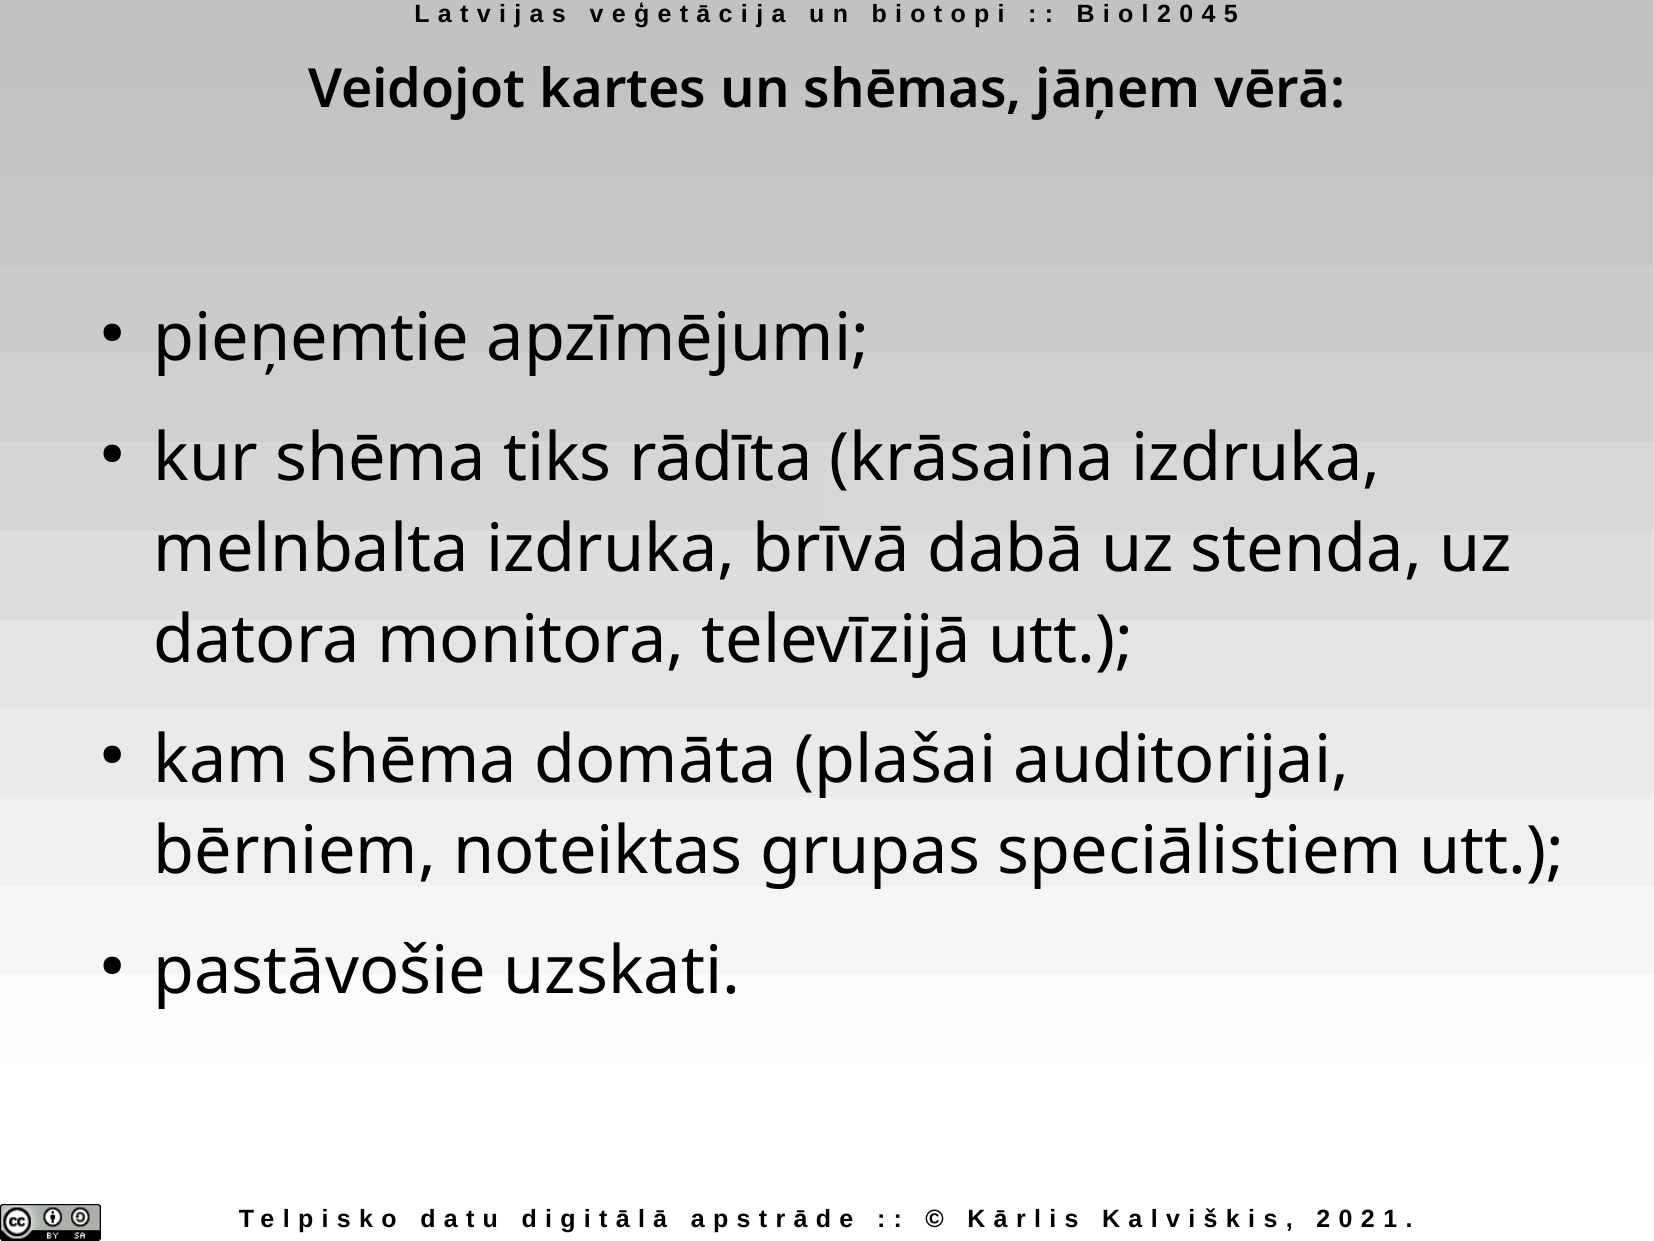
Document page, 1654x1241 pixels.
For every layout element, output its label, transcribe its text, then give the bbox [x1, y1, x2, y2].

list pieņemtie apzīmējumi; kur shēma tiks rādīta (krāsaina izdruka, melnbalta izdruka, brīvā dabā uz stenda, uz datora monitora, televīzijā utt.); kam shēma domāta (plašai auditorijai, bērniem, noteiktas grupas speciālistiem utt.); pastāvošie uzskati. [82, 289, 1571, 1113]
title Veidojot kartes un shēmas, jāņem vērā: [29, 49, 1625, 296]
picture [0, 0, 1654, 1241]
